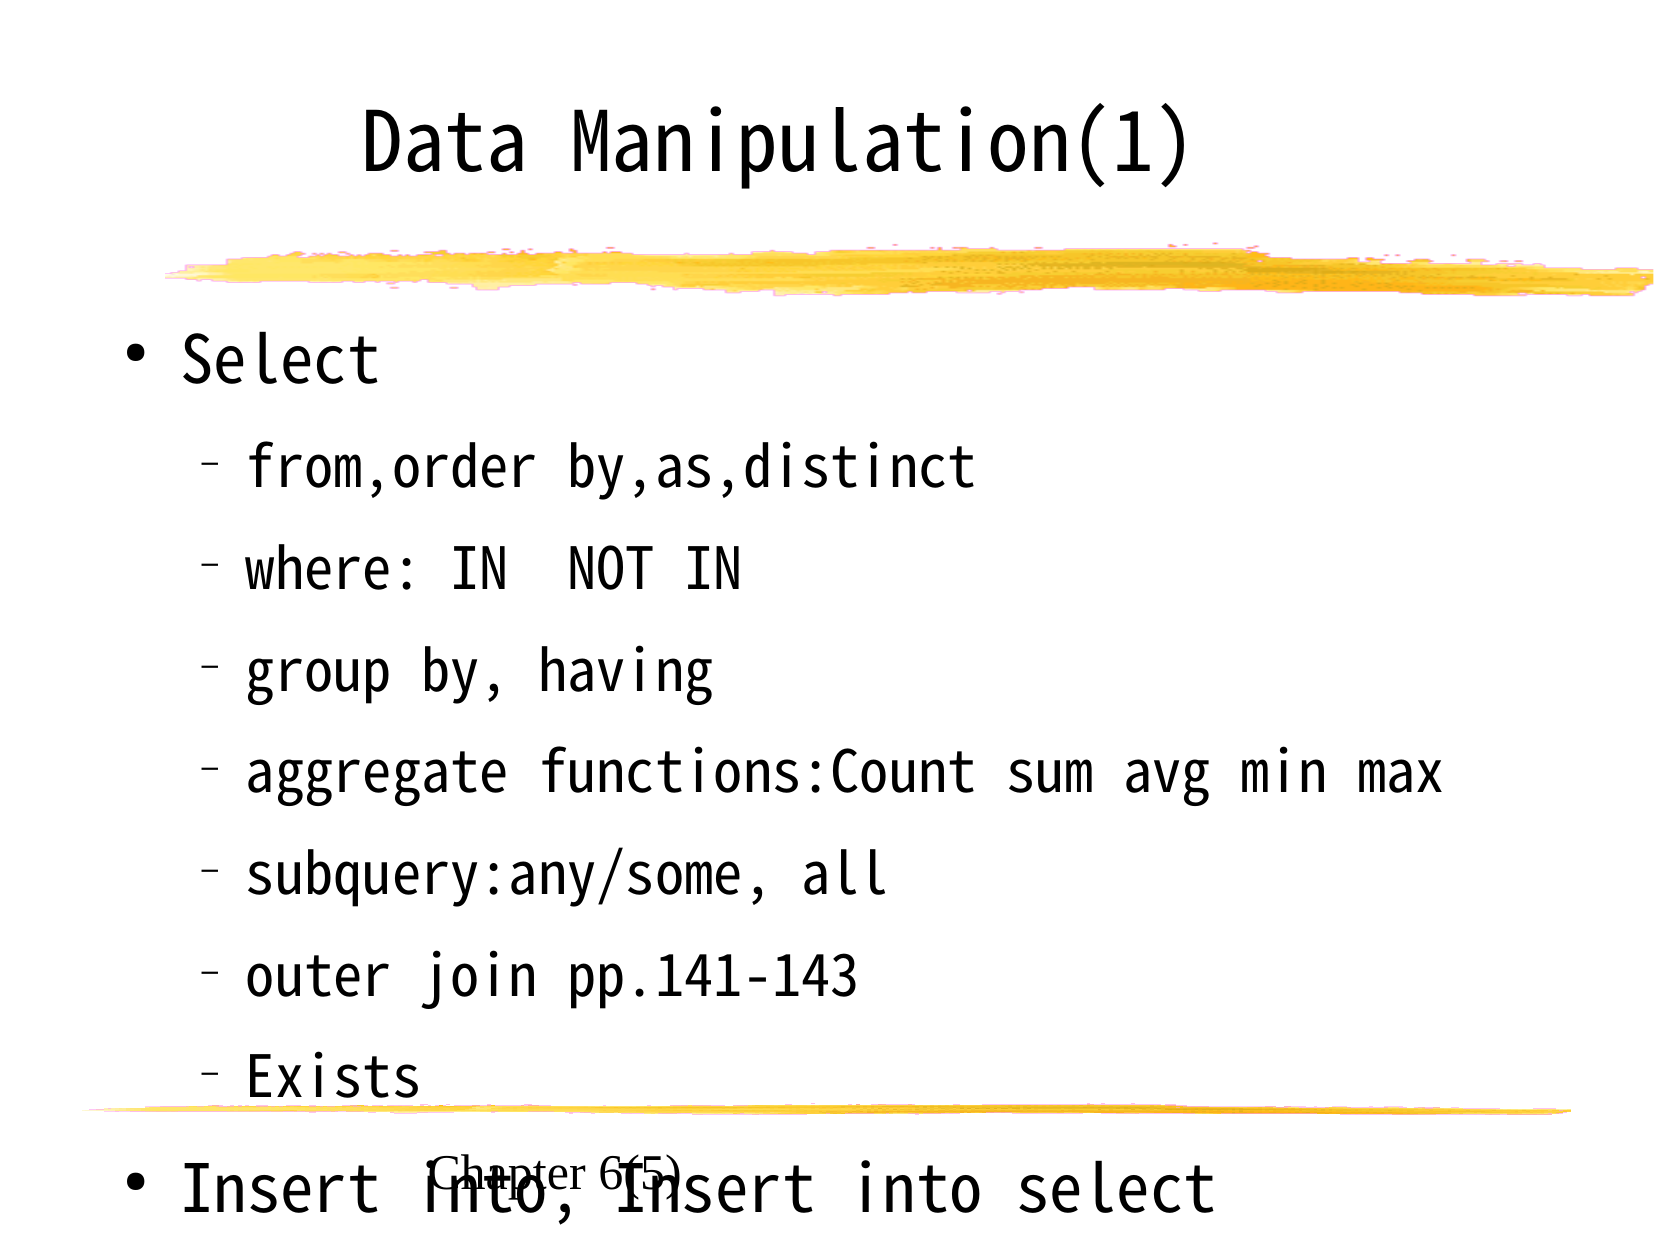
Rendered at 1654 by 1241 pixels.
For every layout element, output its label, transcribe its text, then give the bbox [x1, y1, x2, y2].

picture [165, 237, 1654, 308]
list Select from,order by,as,distinct where: IN NOT IN group by, having aggregate functions:Count sum avg min max subquery:any/some, all outer join pp.141-143 Exists Insert into, Insert into select select into [124, 300, 1530, 1090]
text_box Chapter 6(5) [427, 1141, 683, 1198]
title Data Manipulation(1) [76, 28, 1482, 235]
picture [82, 1102, 1571, 1117]
